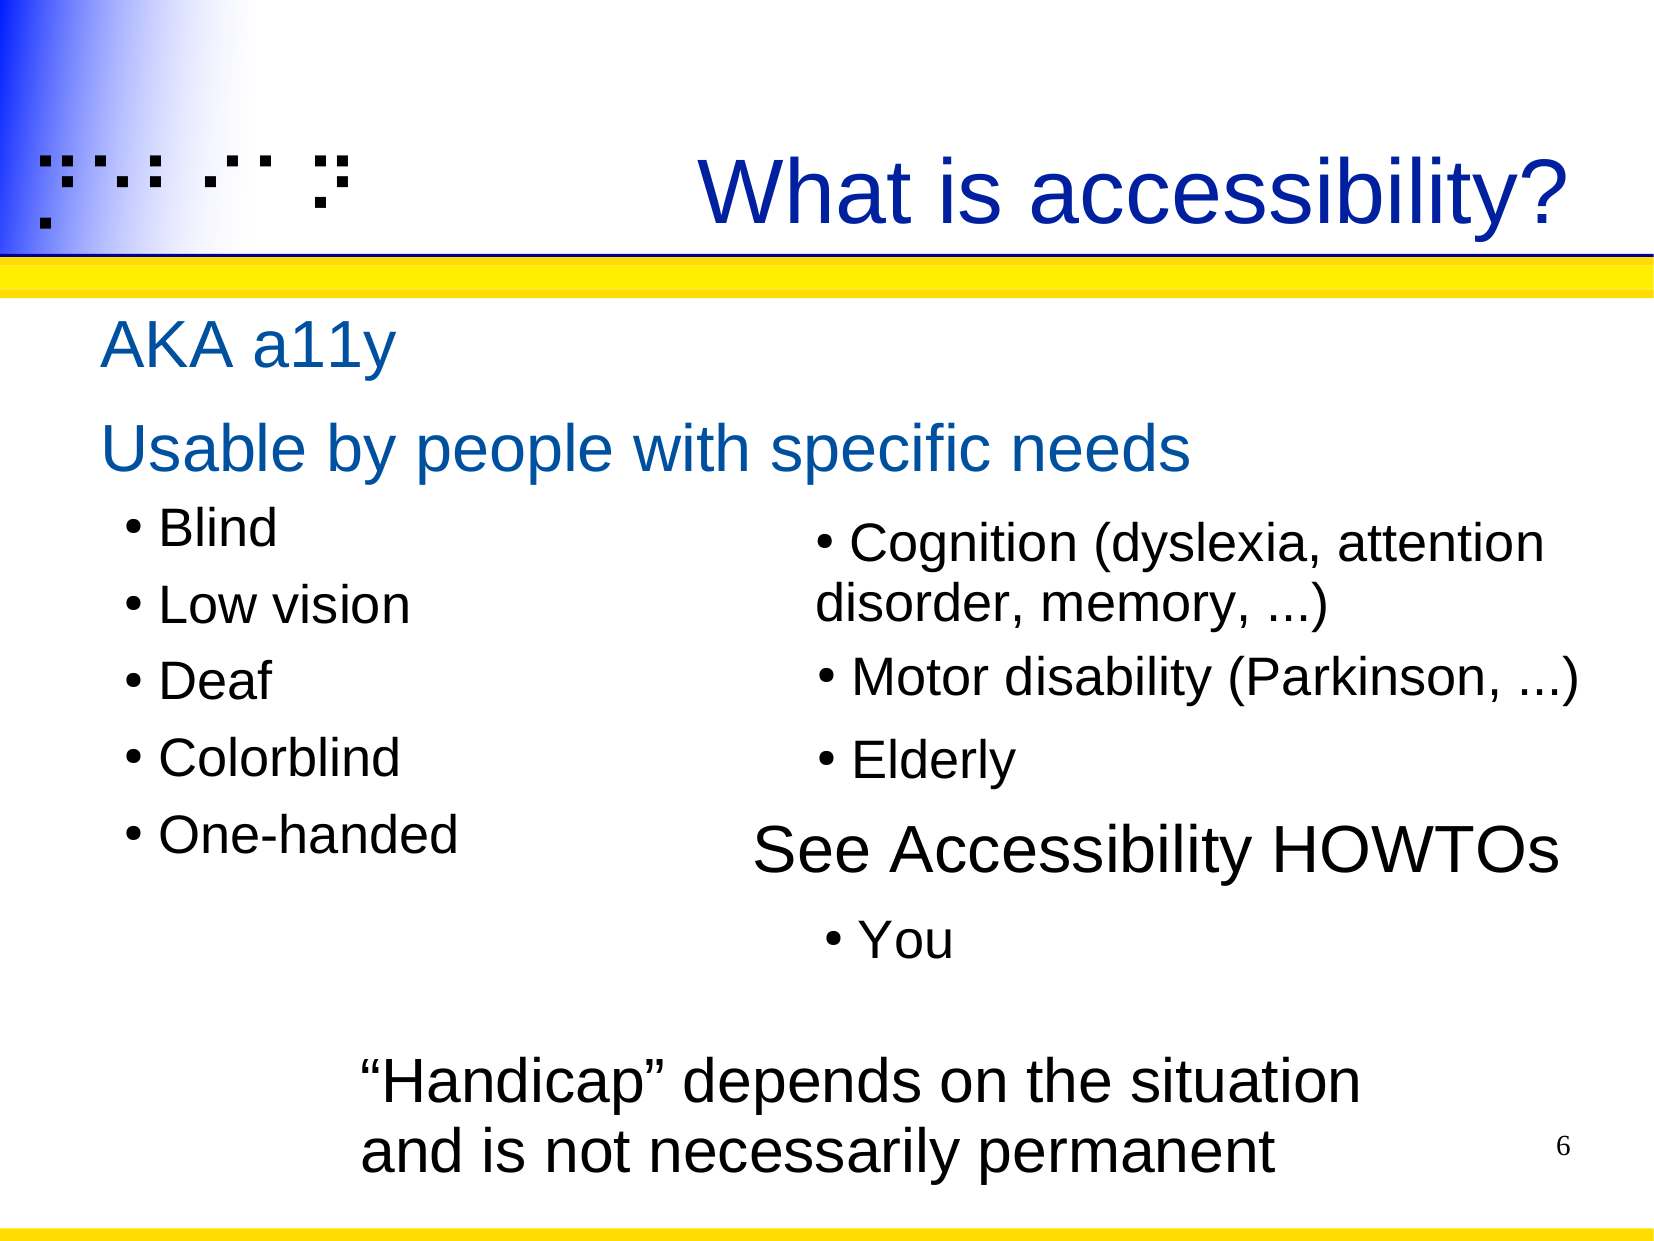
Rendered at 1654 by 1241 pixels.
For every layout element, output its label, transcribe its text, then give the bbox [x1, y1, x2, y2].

text_box Motor disability (Parkinson, ...) [802, 639, 1607, 715]
text_box Deaf [109, 643, 505, 720]
title What is accessibility? [372, 126, 1571, 257]
text_box You [809, 902, 1303, 978]
text_box “Handicap” depends on the situation and is not necessarily permanent [345, 1038, 1379, 1193]
text_box Elderly [802, 721, 1296, 798]
text_box Colorblind [109, 720, 505, 796]
text_box Blind [109, 490, 505, 566]
text_box Low vision [109, 566, 505, 643]
text_box Cognition (dyslexia, attention disorder, memory, ...) [800, 504, 1577, 641]
text_box See Accessibility HOWTOs [738, 805, 1572, 895]
text_box One-handed [109, 797, 505, 873]
list AKA a11y Usable by people with specific needs [82, 307, 1571, 487]
